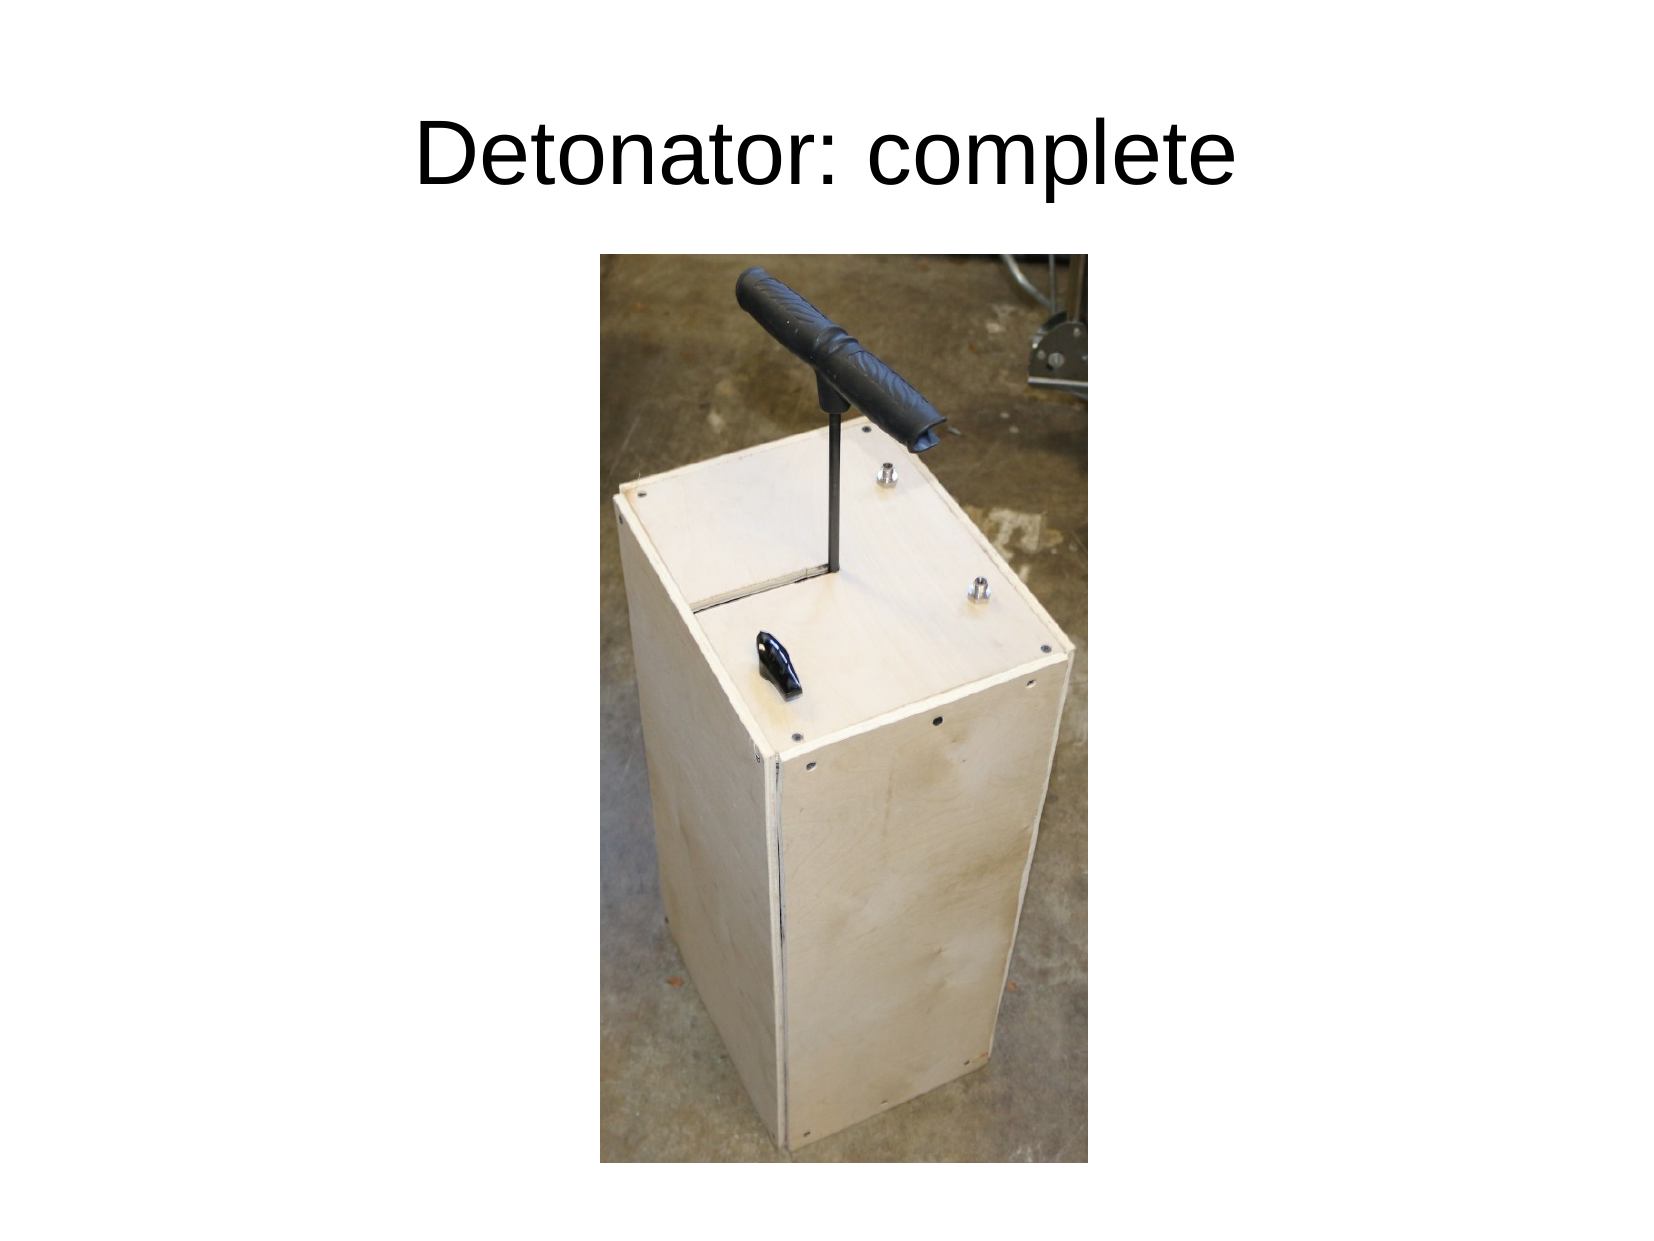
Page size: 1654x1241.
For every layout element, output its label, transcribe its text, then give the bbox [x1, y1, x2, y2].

title Detonator: complete [82, 49, 1571, 257]
picture [600, 254, 1088, 1163]
